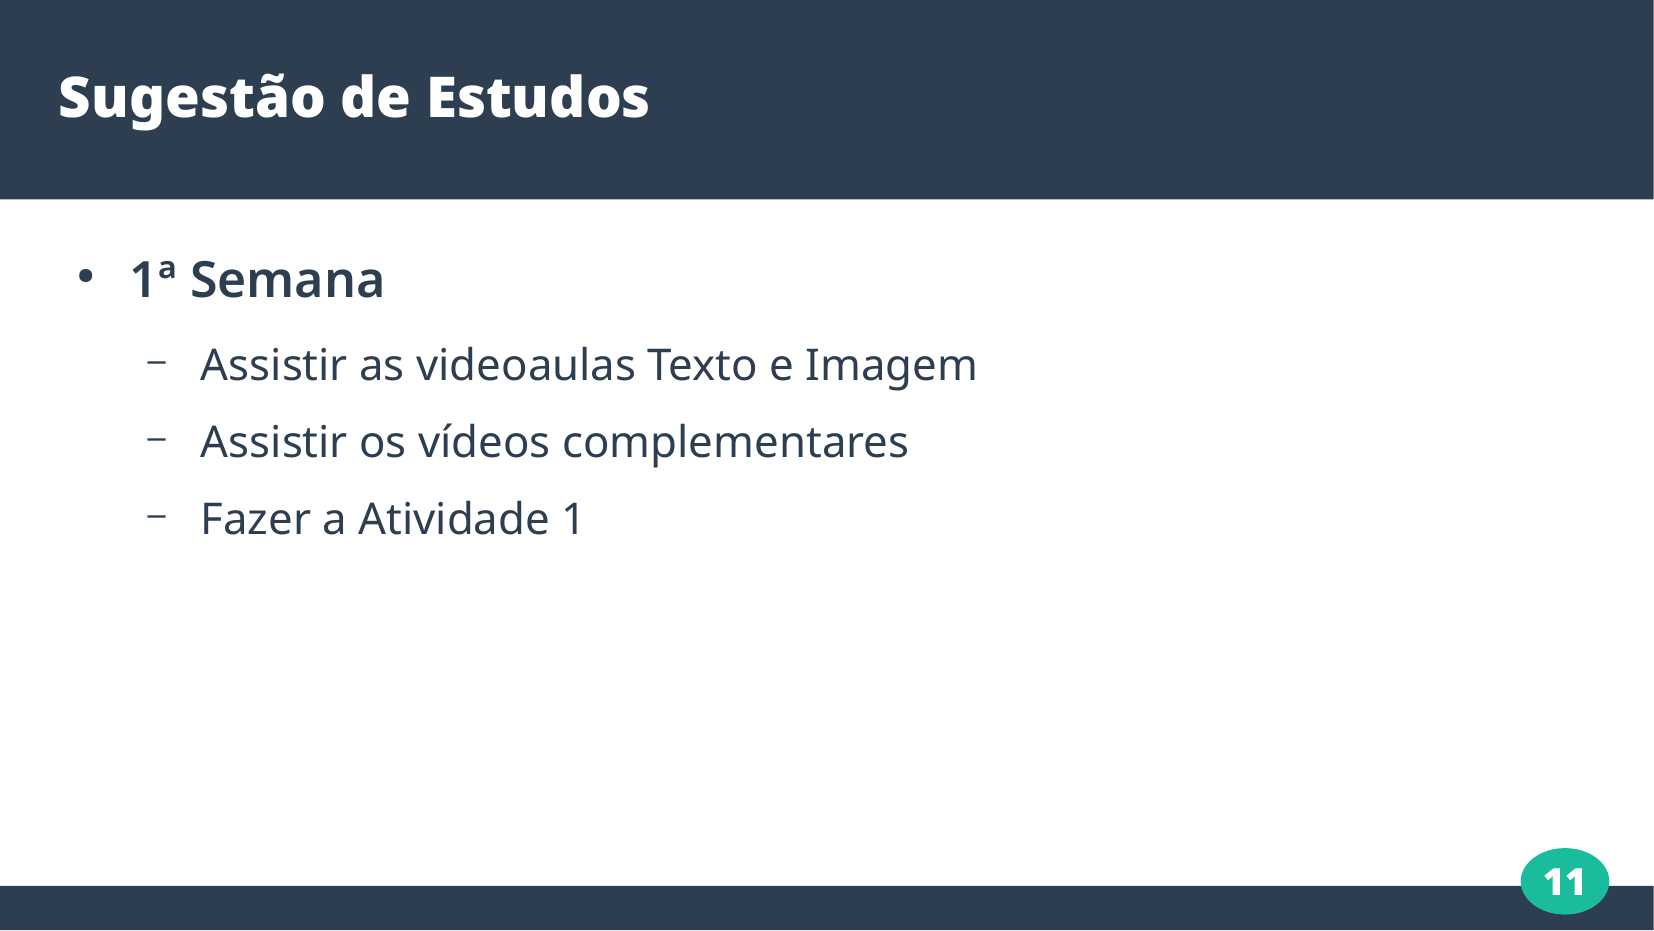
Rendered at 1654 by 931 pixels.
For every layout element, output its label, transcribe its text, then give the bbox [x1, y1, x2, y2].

title Sugestão de Estudos [59, 37, 1595, 155]
list 1ª Semana Assistir as videoaulas Texto e Imagem Assistir os vídeos complementares Fazer a Atividade 1 [59, 243, 1595, 864]
